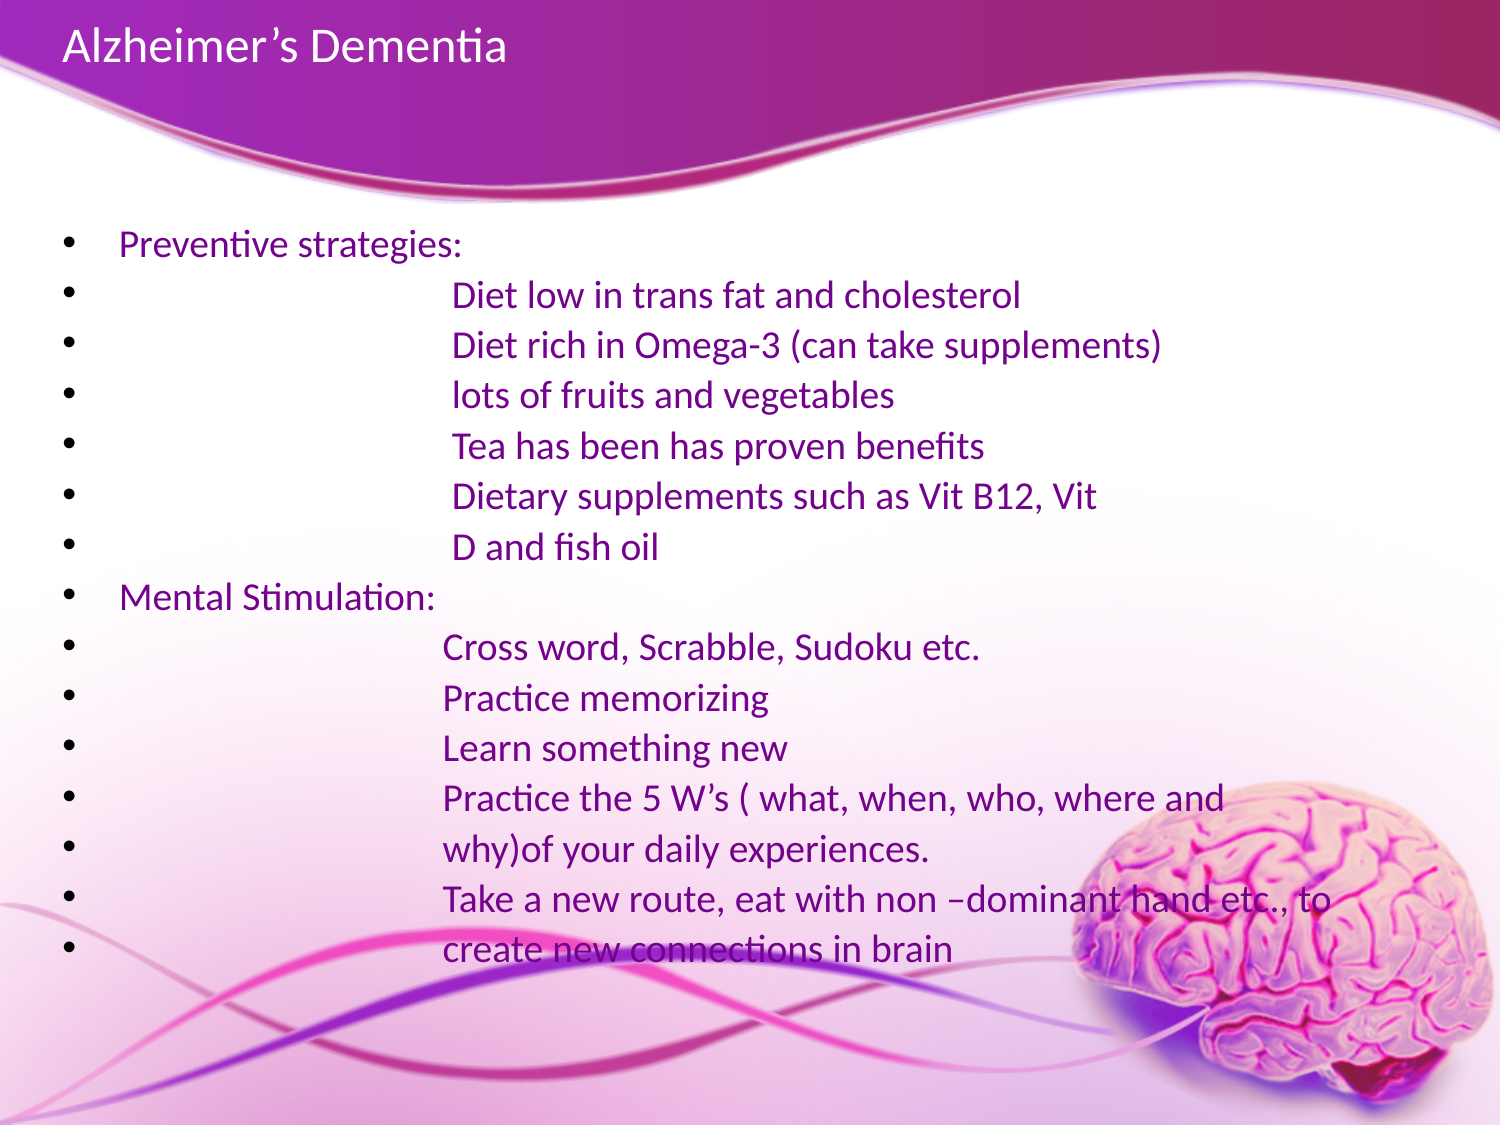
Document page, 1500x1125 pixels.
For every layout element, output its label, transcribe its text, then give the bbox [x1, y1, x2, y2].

list Preventive strategies: Diet low in trans fat and cholesterol Diet rich in Omega-3 (can take supplements) lots of fruits and vegetables Tea has been has proven benefits Dietary supplements such as Vit B12, Vit D and fish oil Mental Stimulation: Cross word, Scrabble, Sudoku etc. Practice memorizing Learn something new Practice the 5 W’s ( what, when, who, where and why)of your daily experiences. Take a new route, eat with non –dominant hand etc., to create new connections in brain [47, 219, 1471, 1005]
title Alzheimer’s Dementia [47, 5, 1471, 79]
